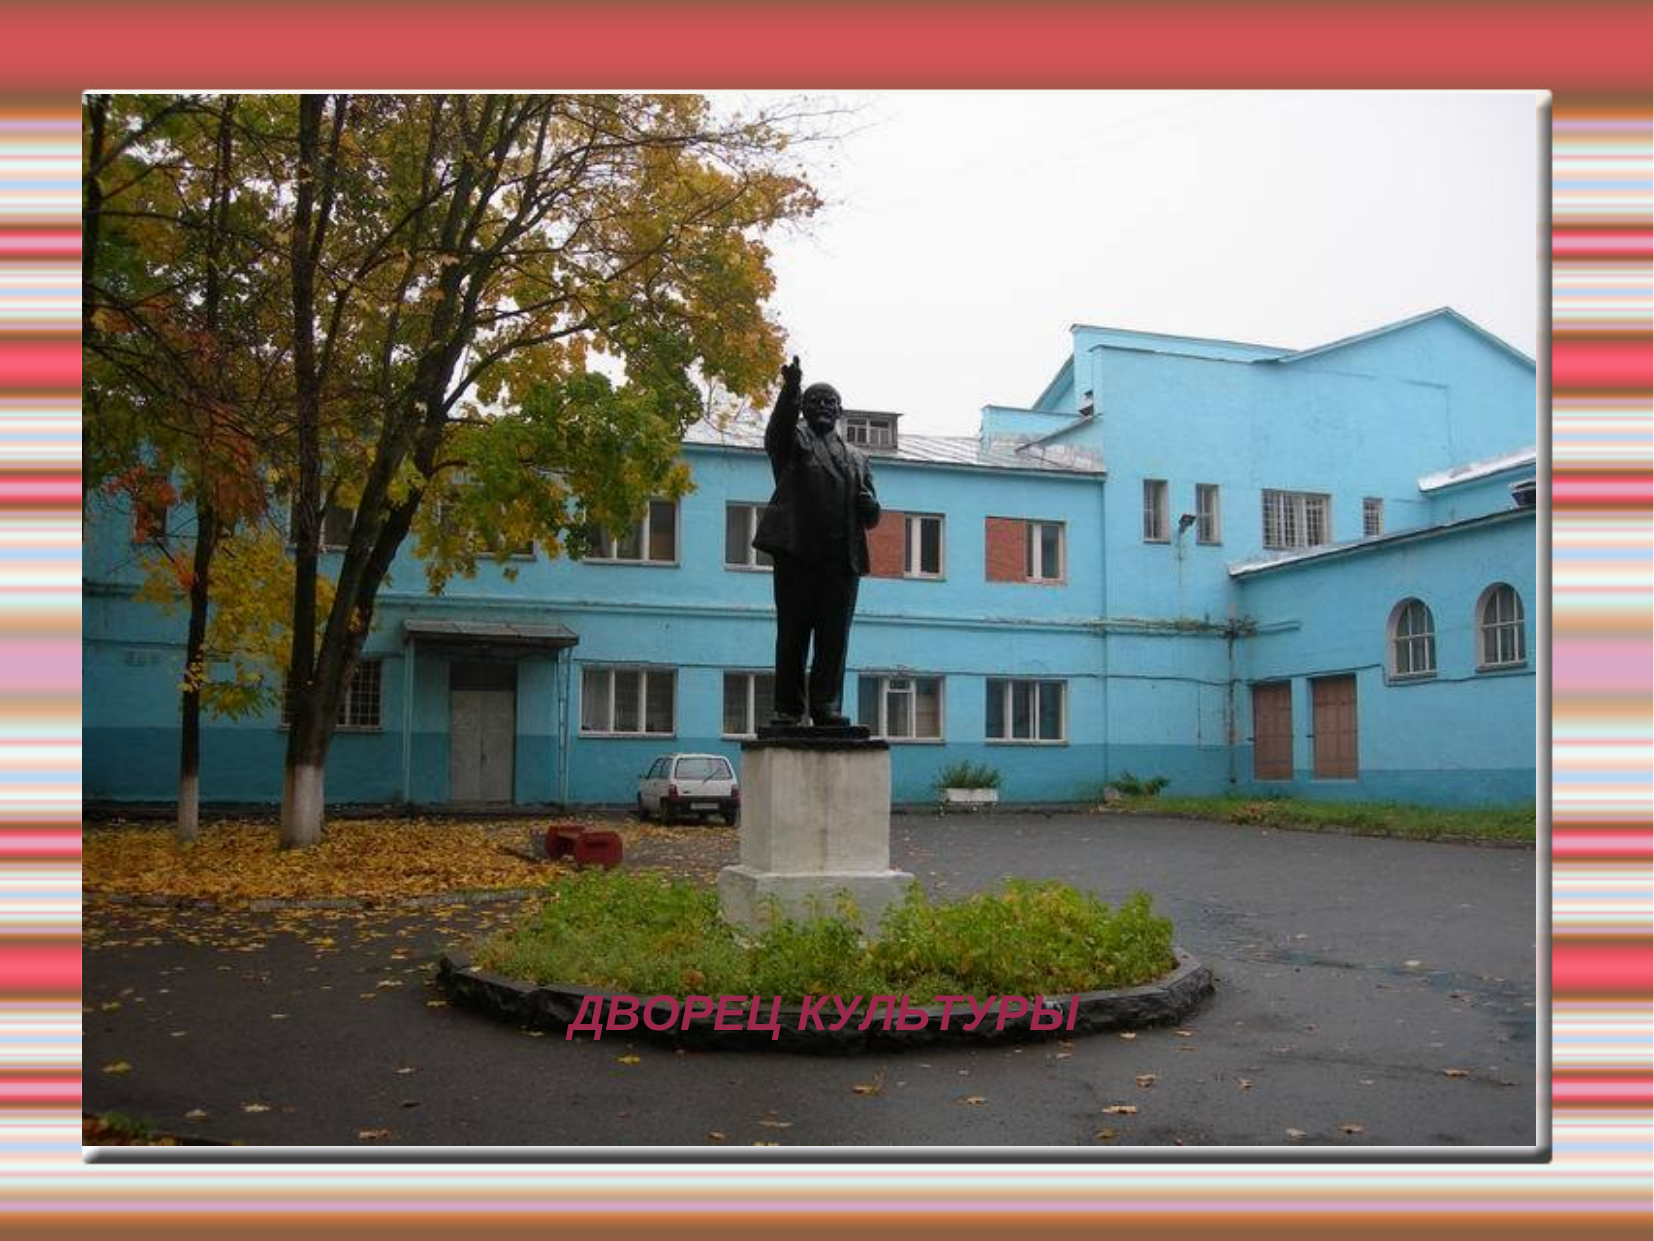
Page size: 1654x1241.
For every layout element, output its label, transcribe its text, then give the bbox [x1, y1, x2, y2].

picture [0, 0, 1654, 1241]
title ДВОРЕЦ КУЛЬТУРЫ [118, 909, 1531, 1117]
